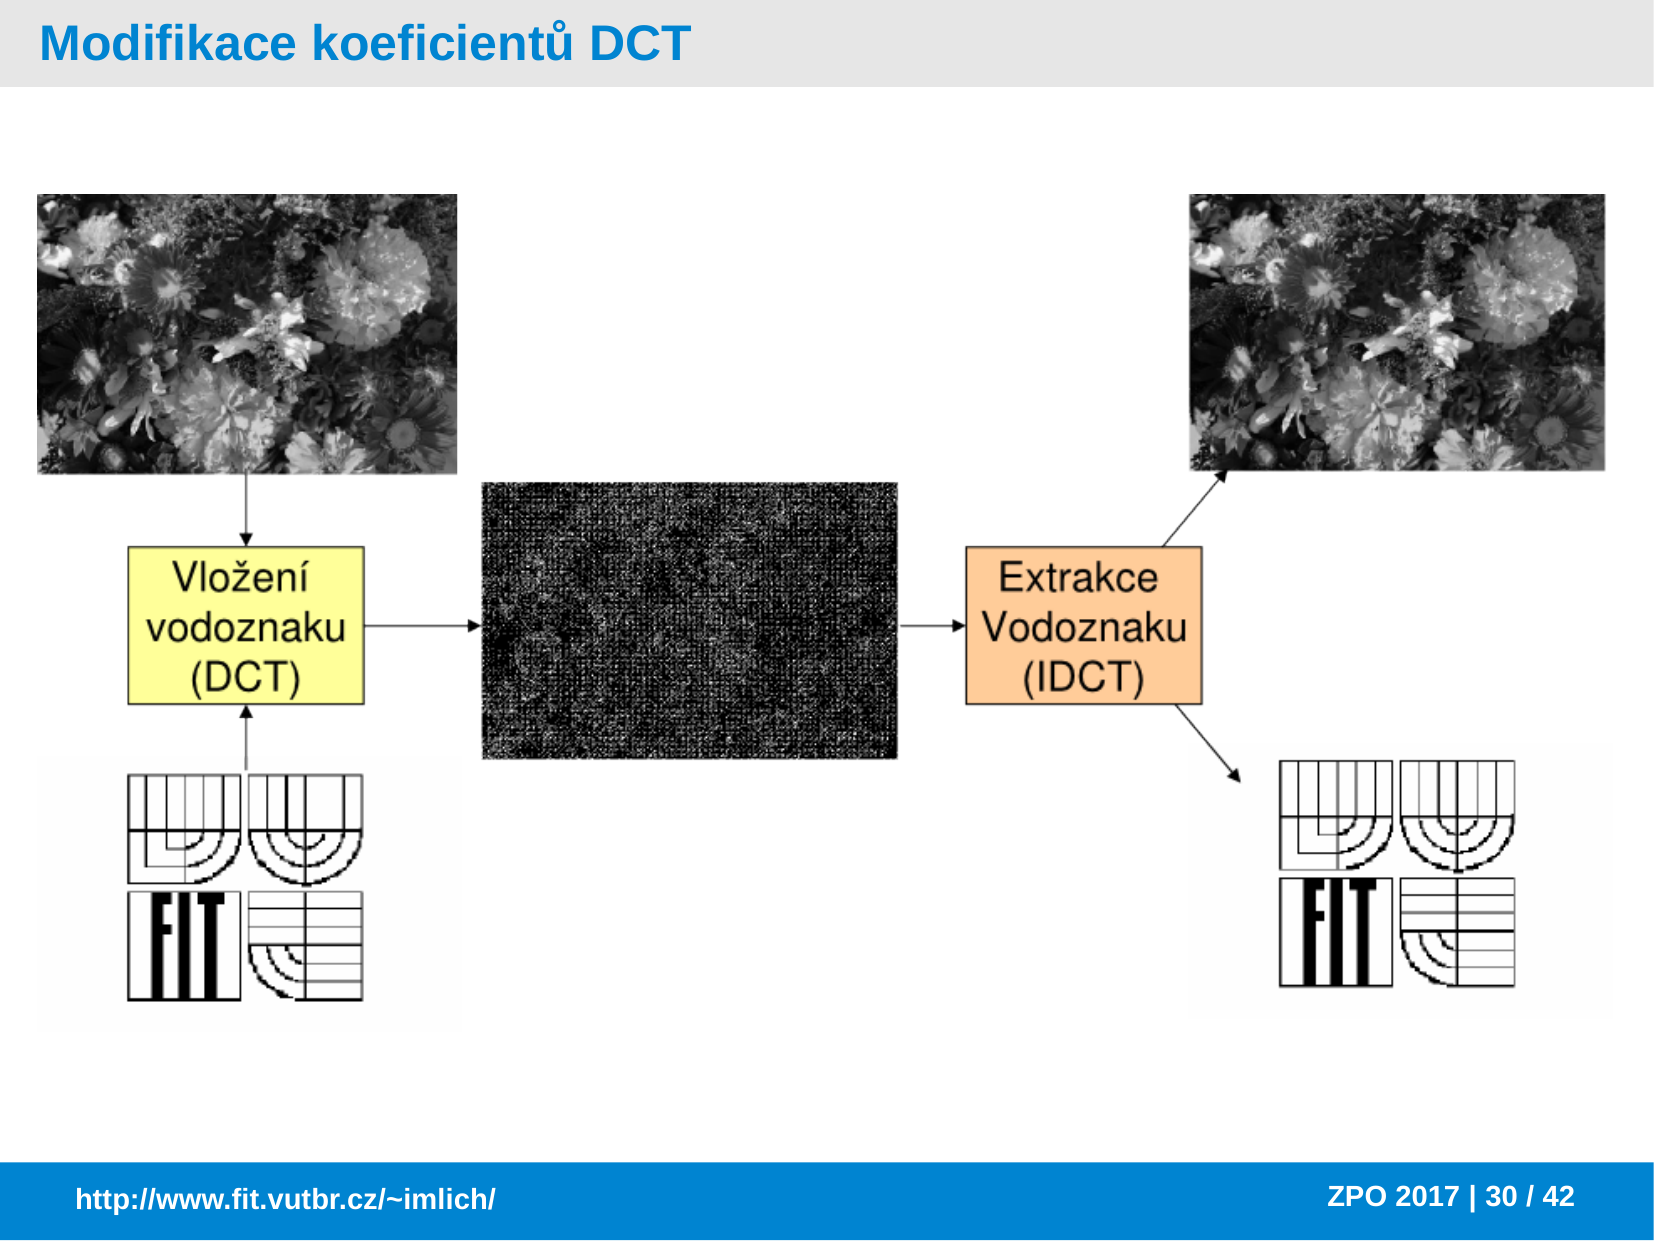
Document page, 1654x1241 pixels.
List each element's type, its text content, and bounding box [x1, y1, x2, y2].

title Modifikace koeficientů DCT [39, 5, 1615, 81]
picture [37, 194, 1613, 1032]
